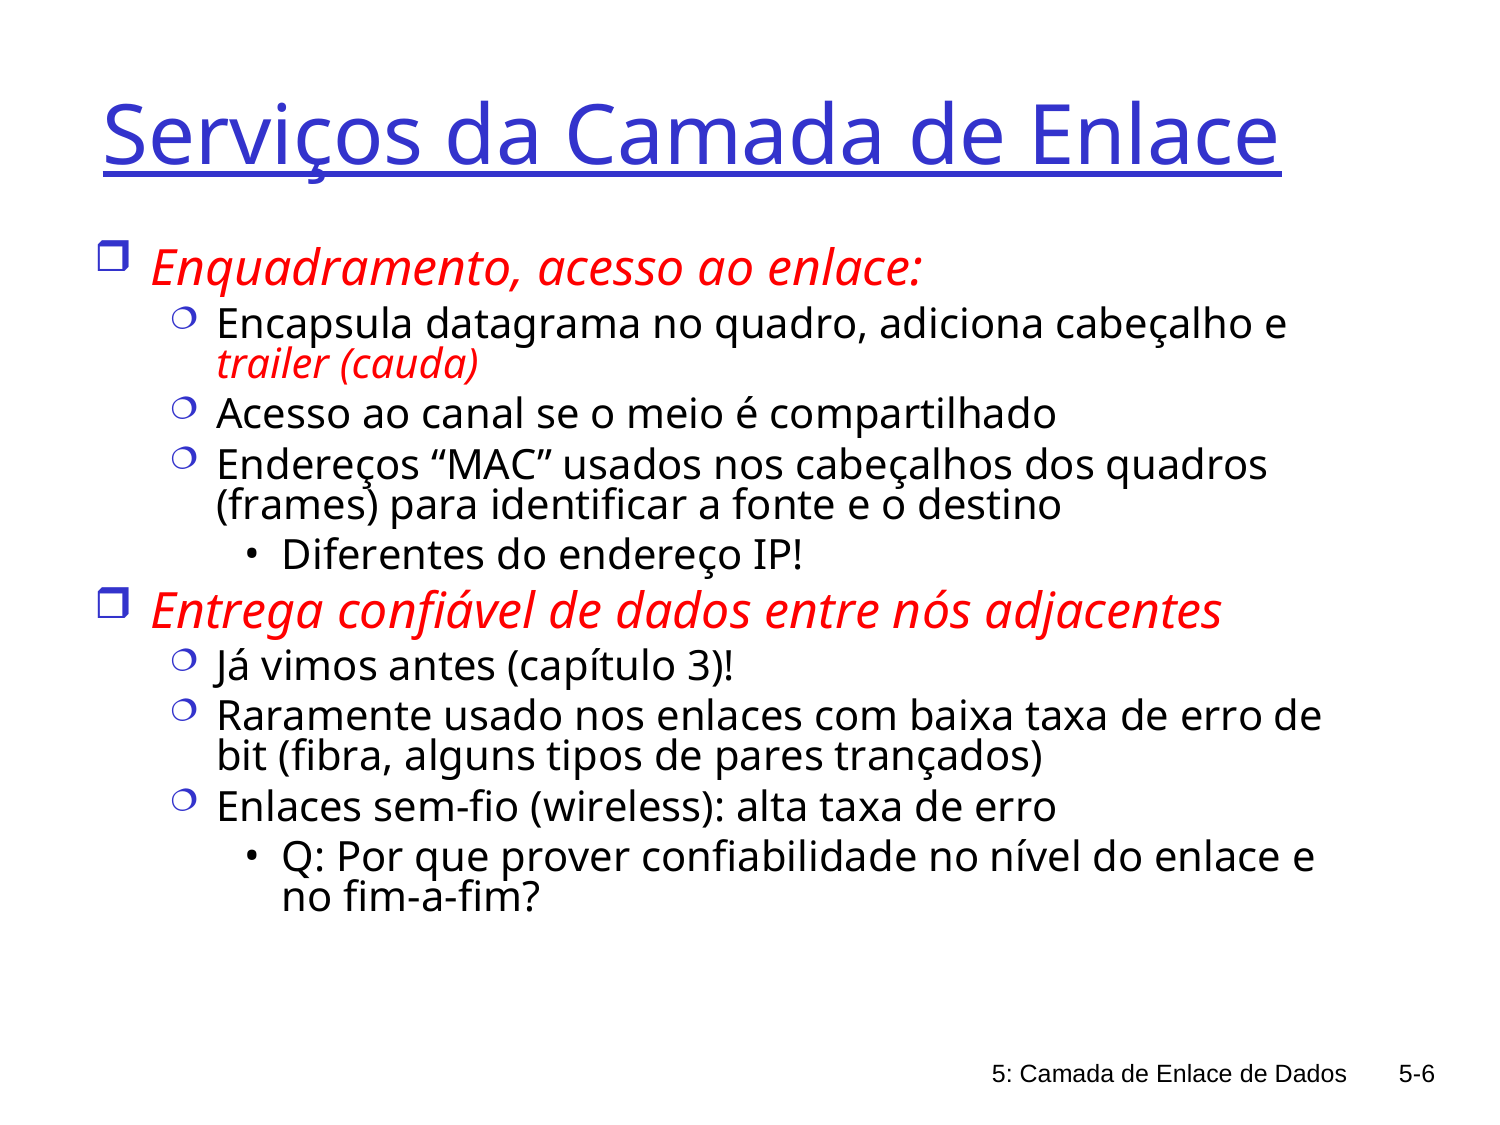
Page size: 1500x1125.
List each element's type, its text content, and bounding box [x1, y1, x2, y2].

text_box 5: Camada de Enlace de Dados [837, 1050, 1339, 1125]
text_box 5-<número> [1339, 1050, 1451, 1125]
title Serviços da Camada de Enlace [87, 37, 1363, 225]
list Enquadramento, acesso ao enlace: Encapsula datagrama no quadro, adiciona cabeçalho e trailer (cauda) Acesso ao canal se o meio é compartilhado Endereços “MAC” usados nos cabeçalhos dos quadros (frames) para identificar a fonte e o destino Diferentes do endereço IP! Entrega confiável de dados entre nós adjacentes Já vimos antes (capítulo 3)! Raramente usado nos enlaces com baixa taxa de erro de bit (fibra, alguns tipos de pares trançados) Enlaces sem-fio (wireless): alta taxa de erro Q: Por que prover confiabilidade no nível do enlace e no fim-a-fim? [79, 232, 1355, 996]
